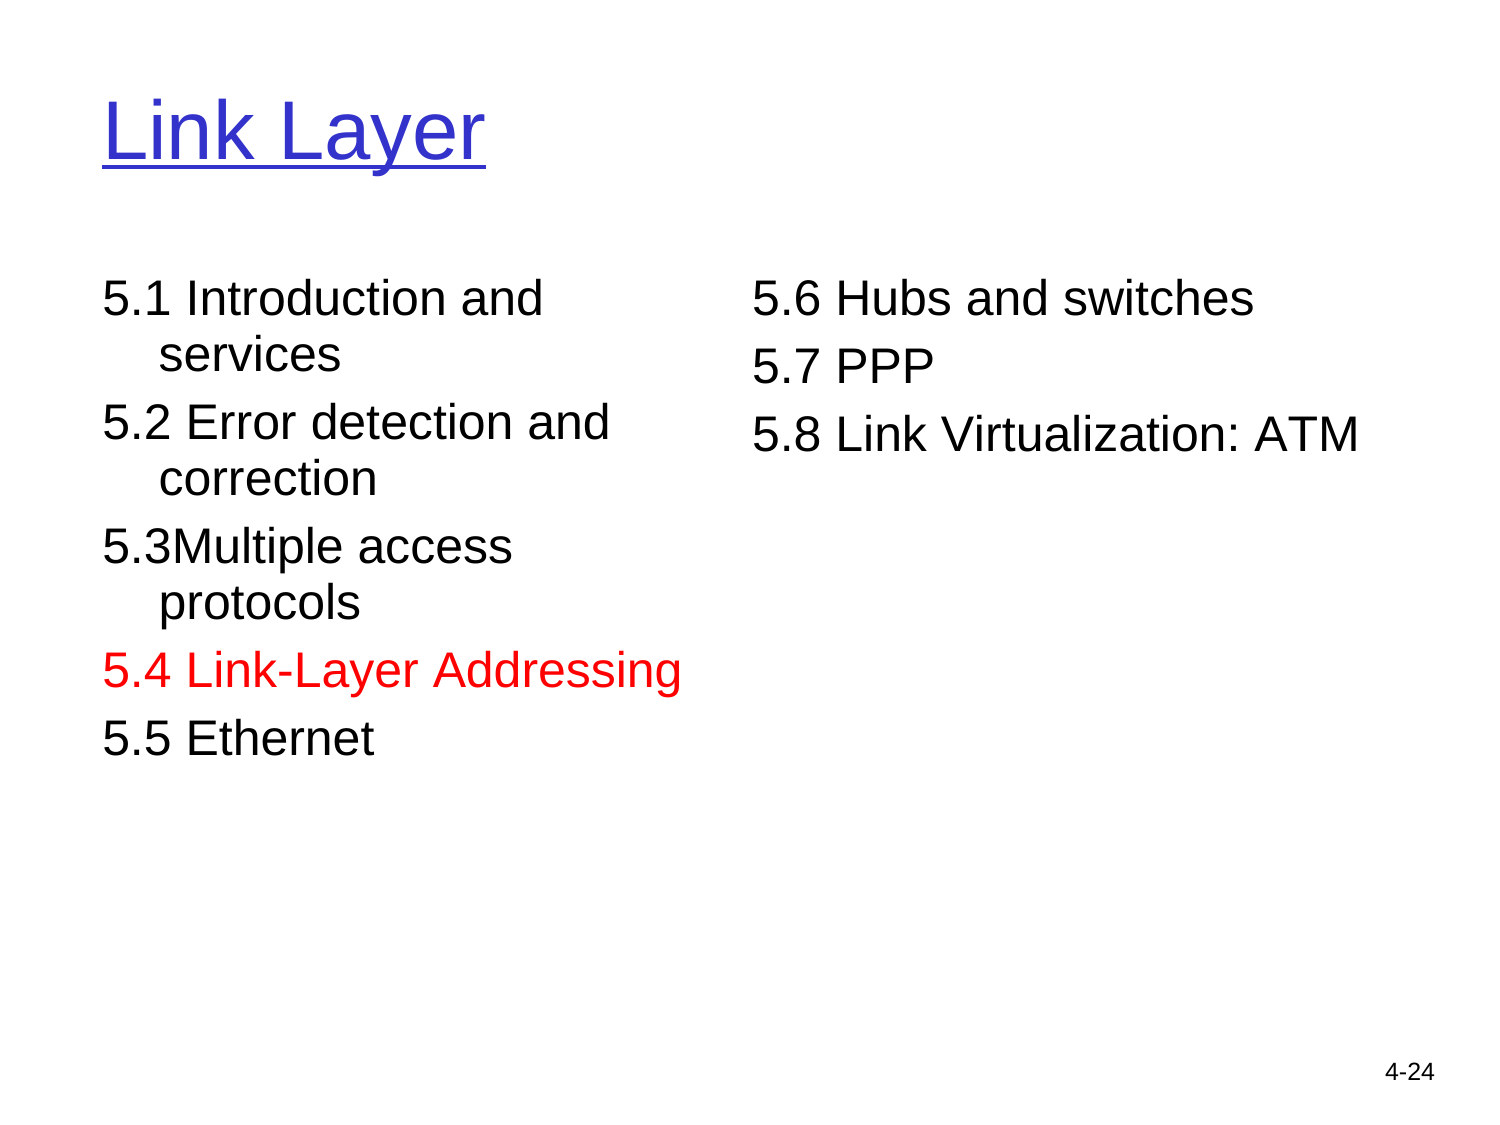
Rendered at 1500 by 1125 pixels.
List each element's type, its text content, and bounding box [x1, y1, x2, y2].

list 5.1 Introduction and services 5.2 Error detection and correction 5.3Multiple access protocols 5.4 Link-Layer Addressing 5.5 Ethernet [87, 262, 713, 1026]
title Link Layer [87, 37, 1363, 225]
list 5.6 Hubs and switches 5.7 PPP 5.8 Link Virtualization: ATM [737, 262, 1403, 1026]
